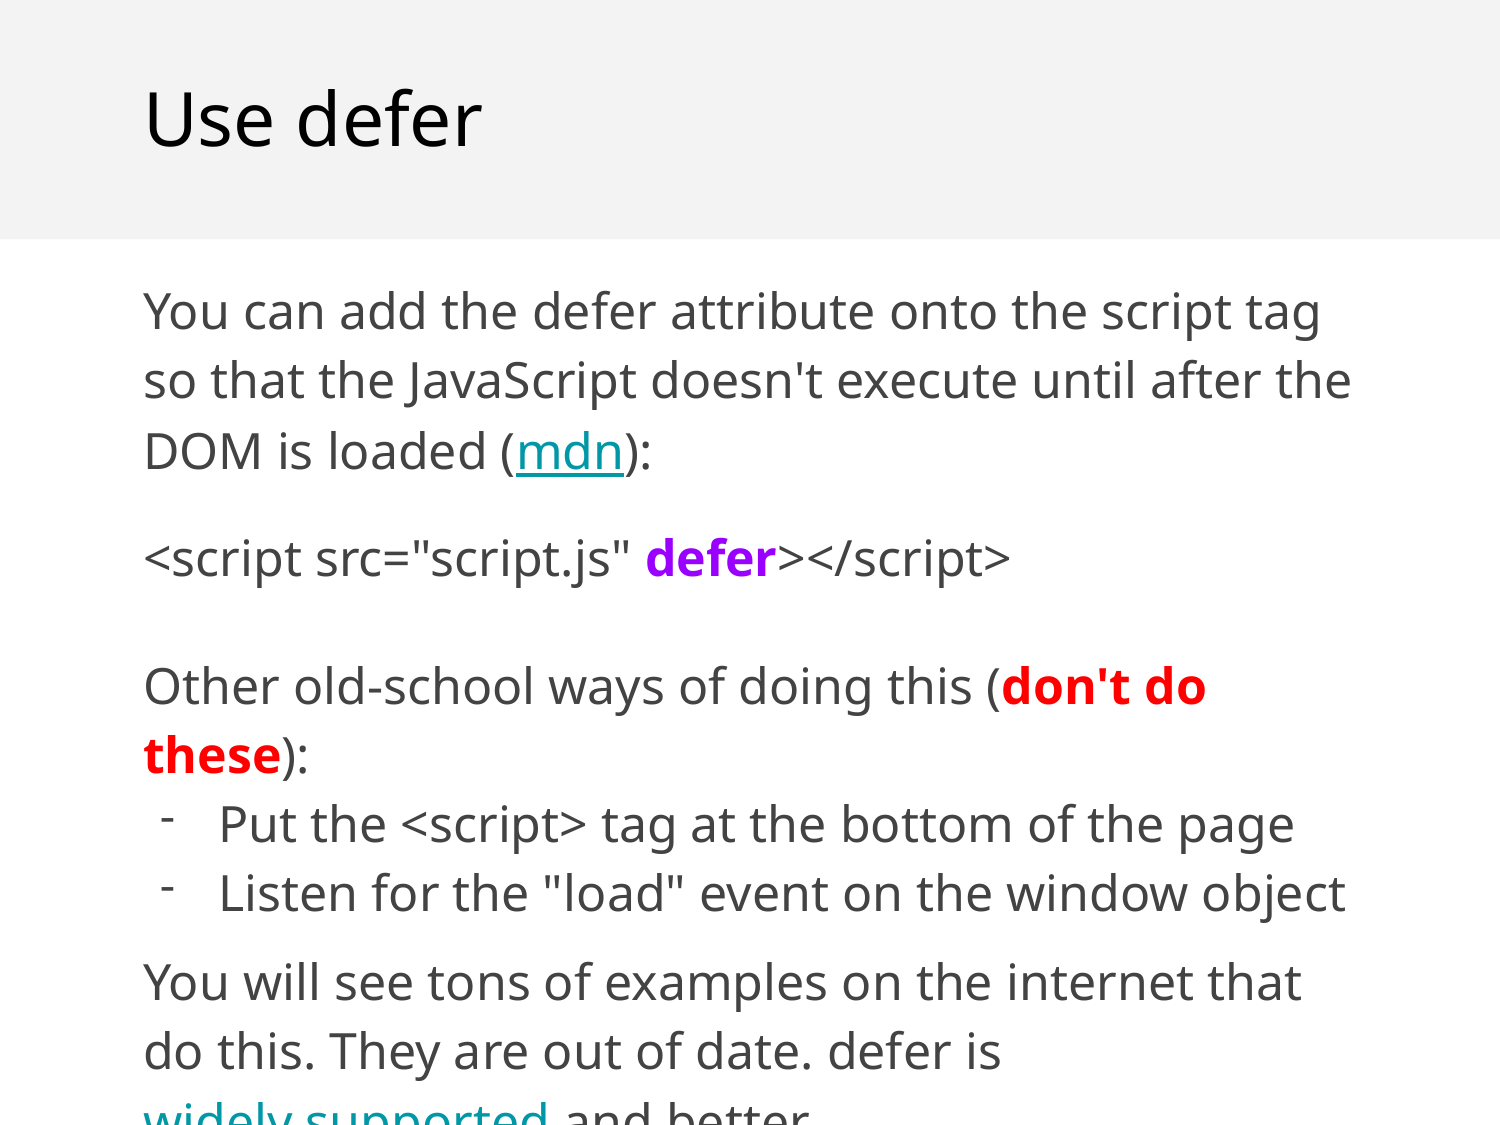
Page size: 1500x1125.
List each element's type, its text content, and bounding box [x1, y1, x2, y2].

text_box <script src="script.js" defer></script> [128, 501, 1372, 628]
list Other old-school ways of doing this (don't do these): Put the <script> tag at the bottom of the page Listen for the "load" event on the window object You will see tons of examples on the internet that do this. They are out of date. defer is widely supported and better. [128, 630, 1372, 1087]
list You can add the defer attribute onto the script tag so that the JavaScript doesn't execute until after the DOM is loaded (mdn): [128, 255, 1372, 423]
title Use defer [128, 56, 1372, 183]
